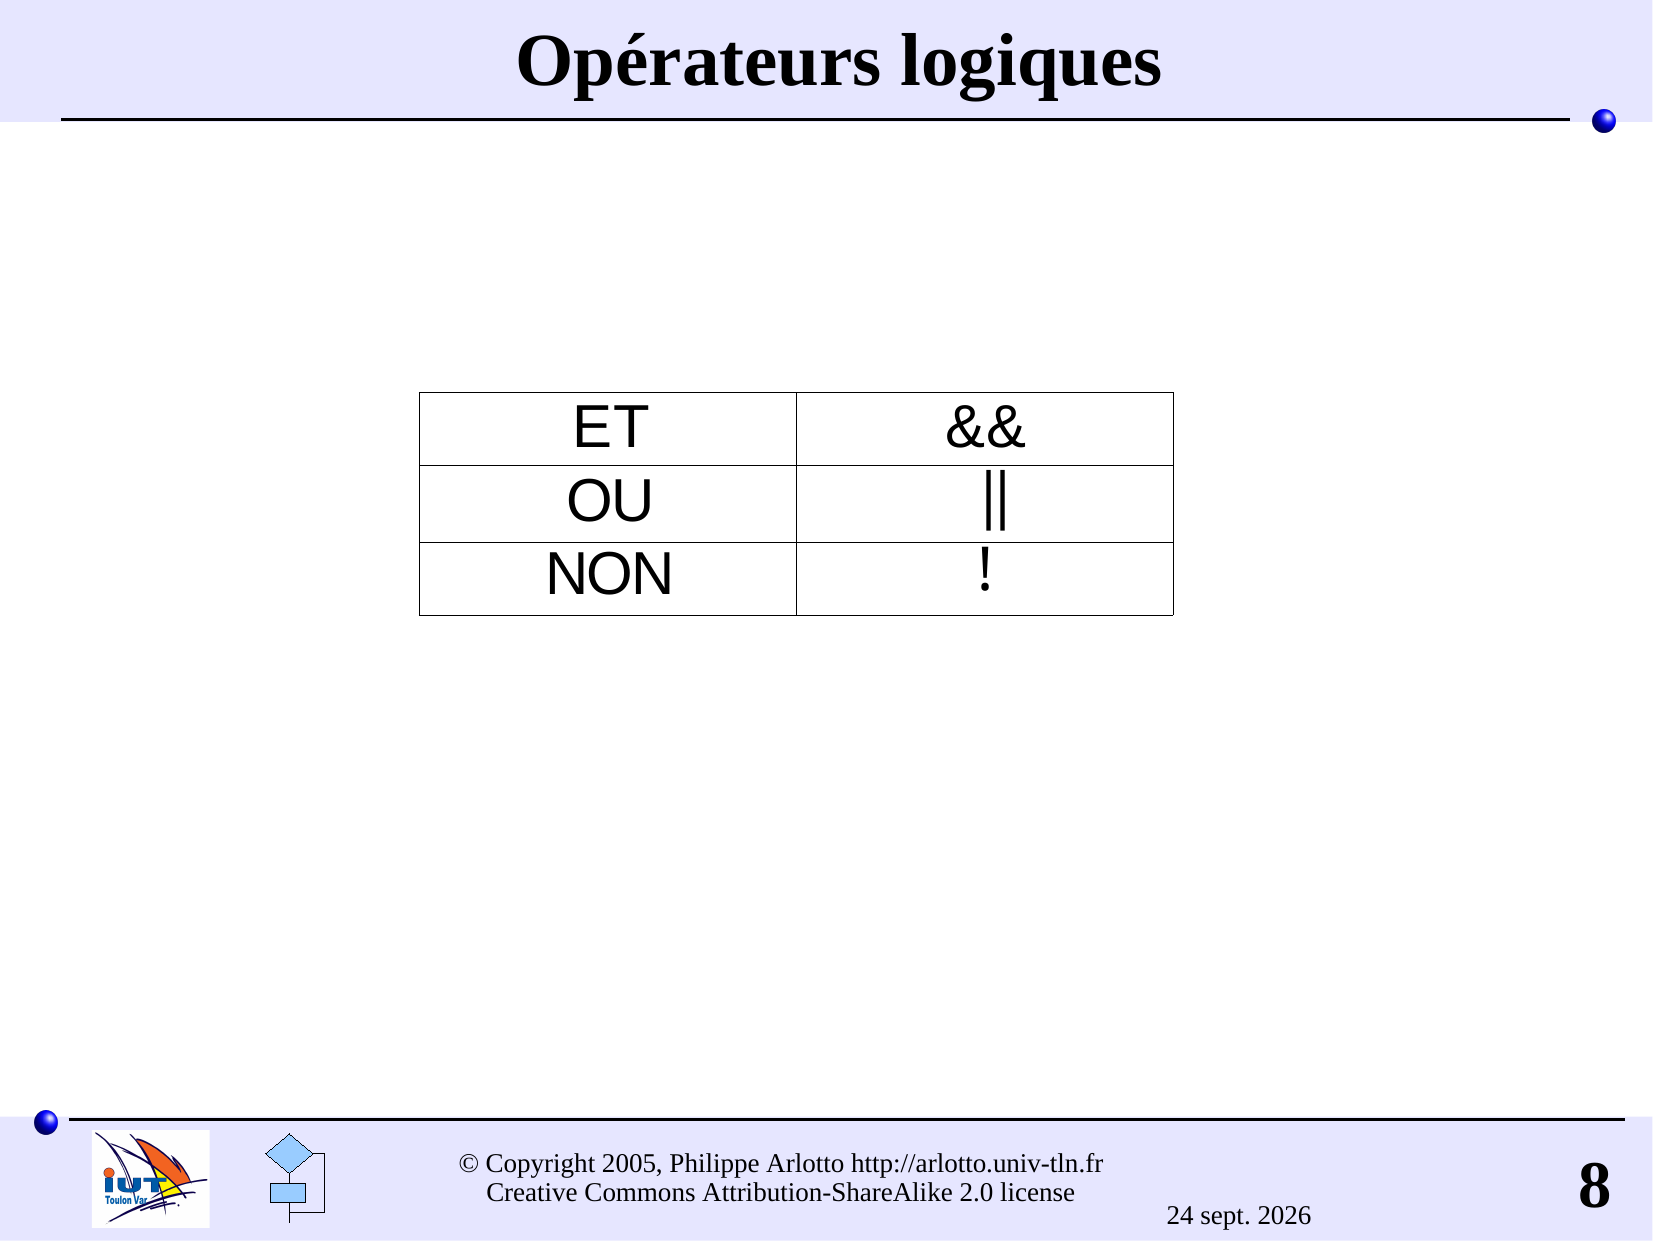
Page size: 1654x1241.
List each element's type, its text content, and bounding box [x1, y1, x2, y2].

title Opérateurs logiques [95, 11, 1585, 110]
chart [414, 387, 1182, 621]
